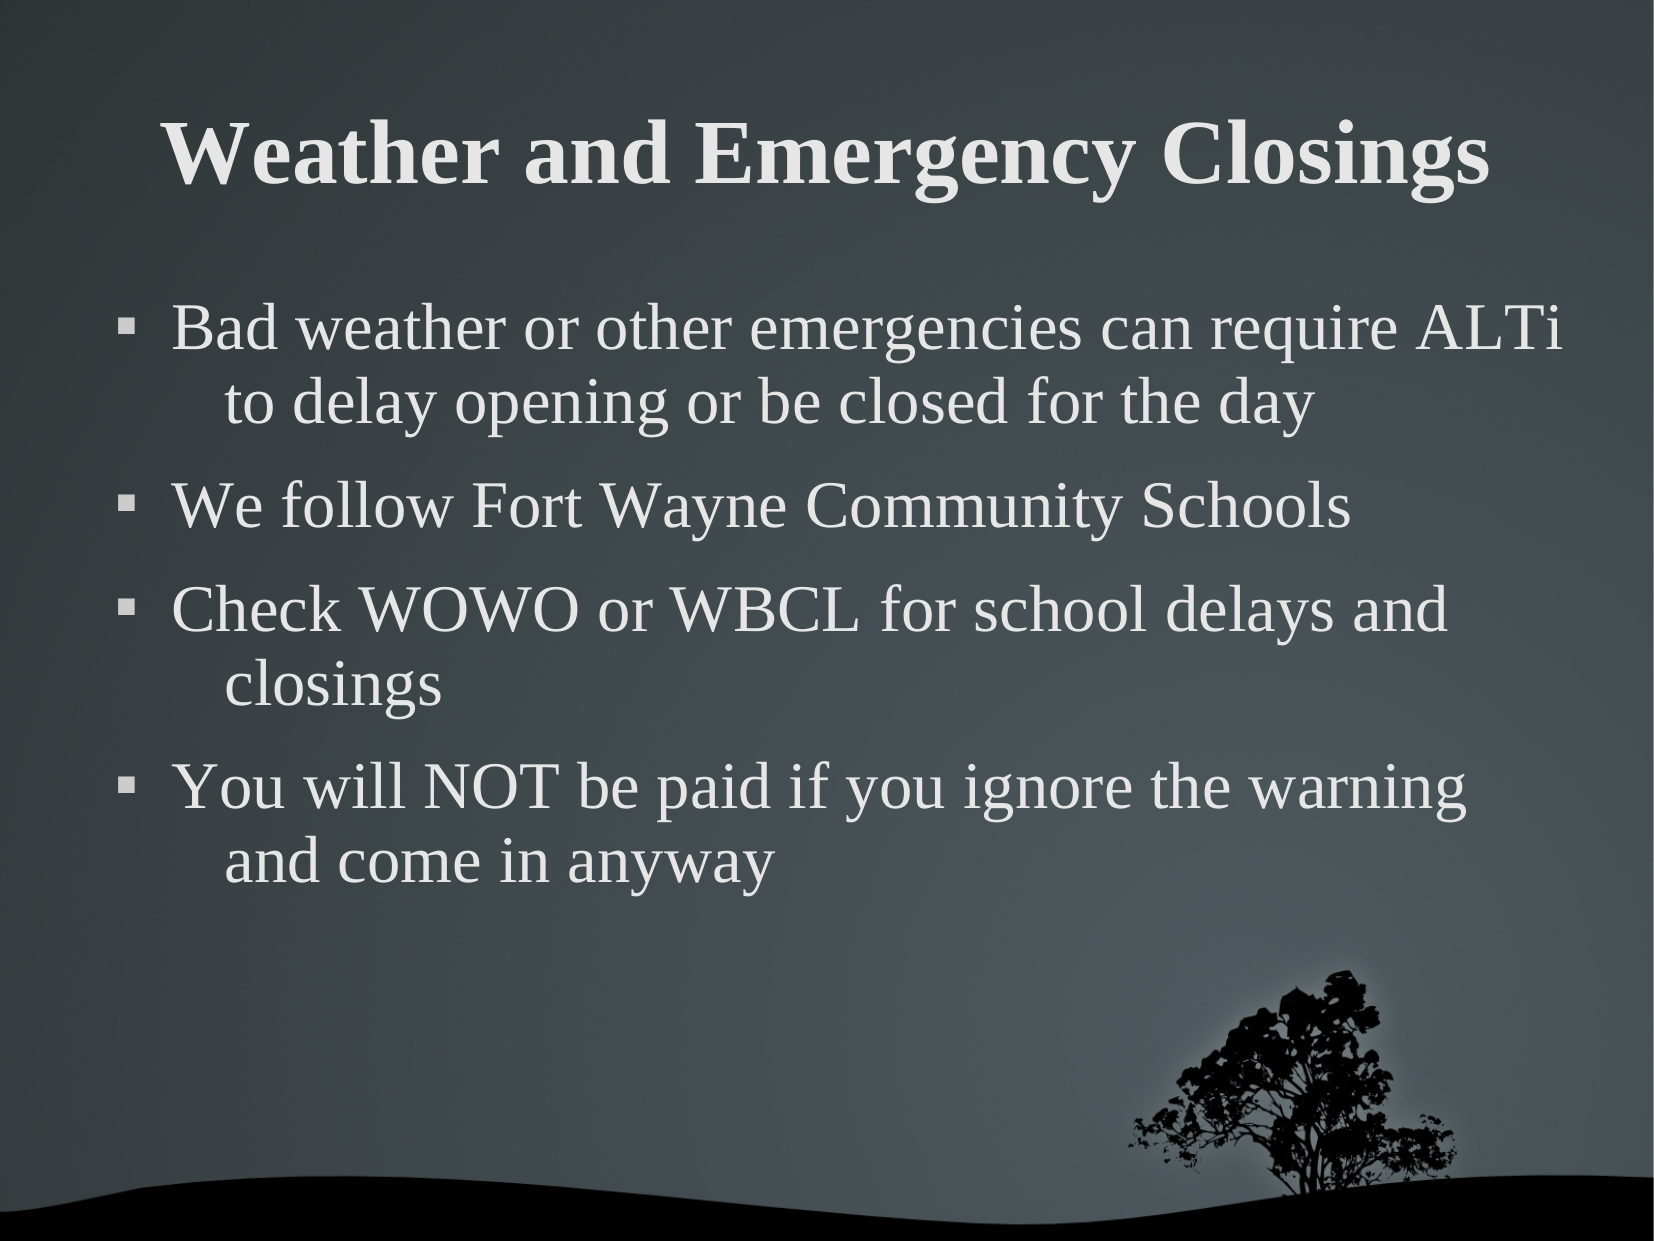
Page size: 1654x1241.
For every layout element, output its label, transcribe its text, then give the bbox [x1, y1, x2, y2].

list Bad weather or other emergencies can require ALTi to delay opening or be closed for the day We follow Fort Wayne Community Schools Check WOWO or WBCL for school delays and closings You will NOT be paid if you ignore the warning and come in anyway [82, 290, 1571, 1109]
picture [0, 0, 1654, 1241]
title Weather and Emergency Closings [82, 49, 1571, 257]
